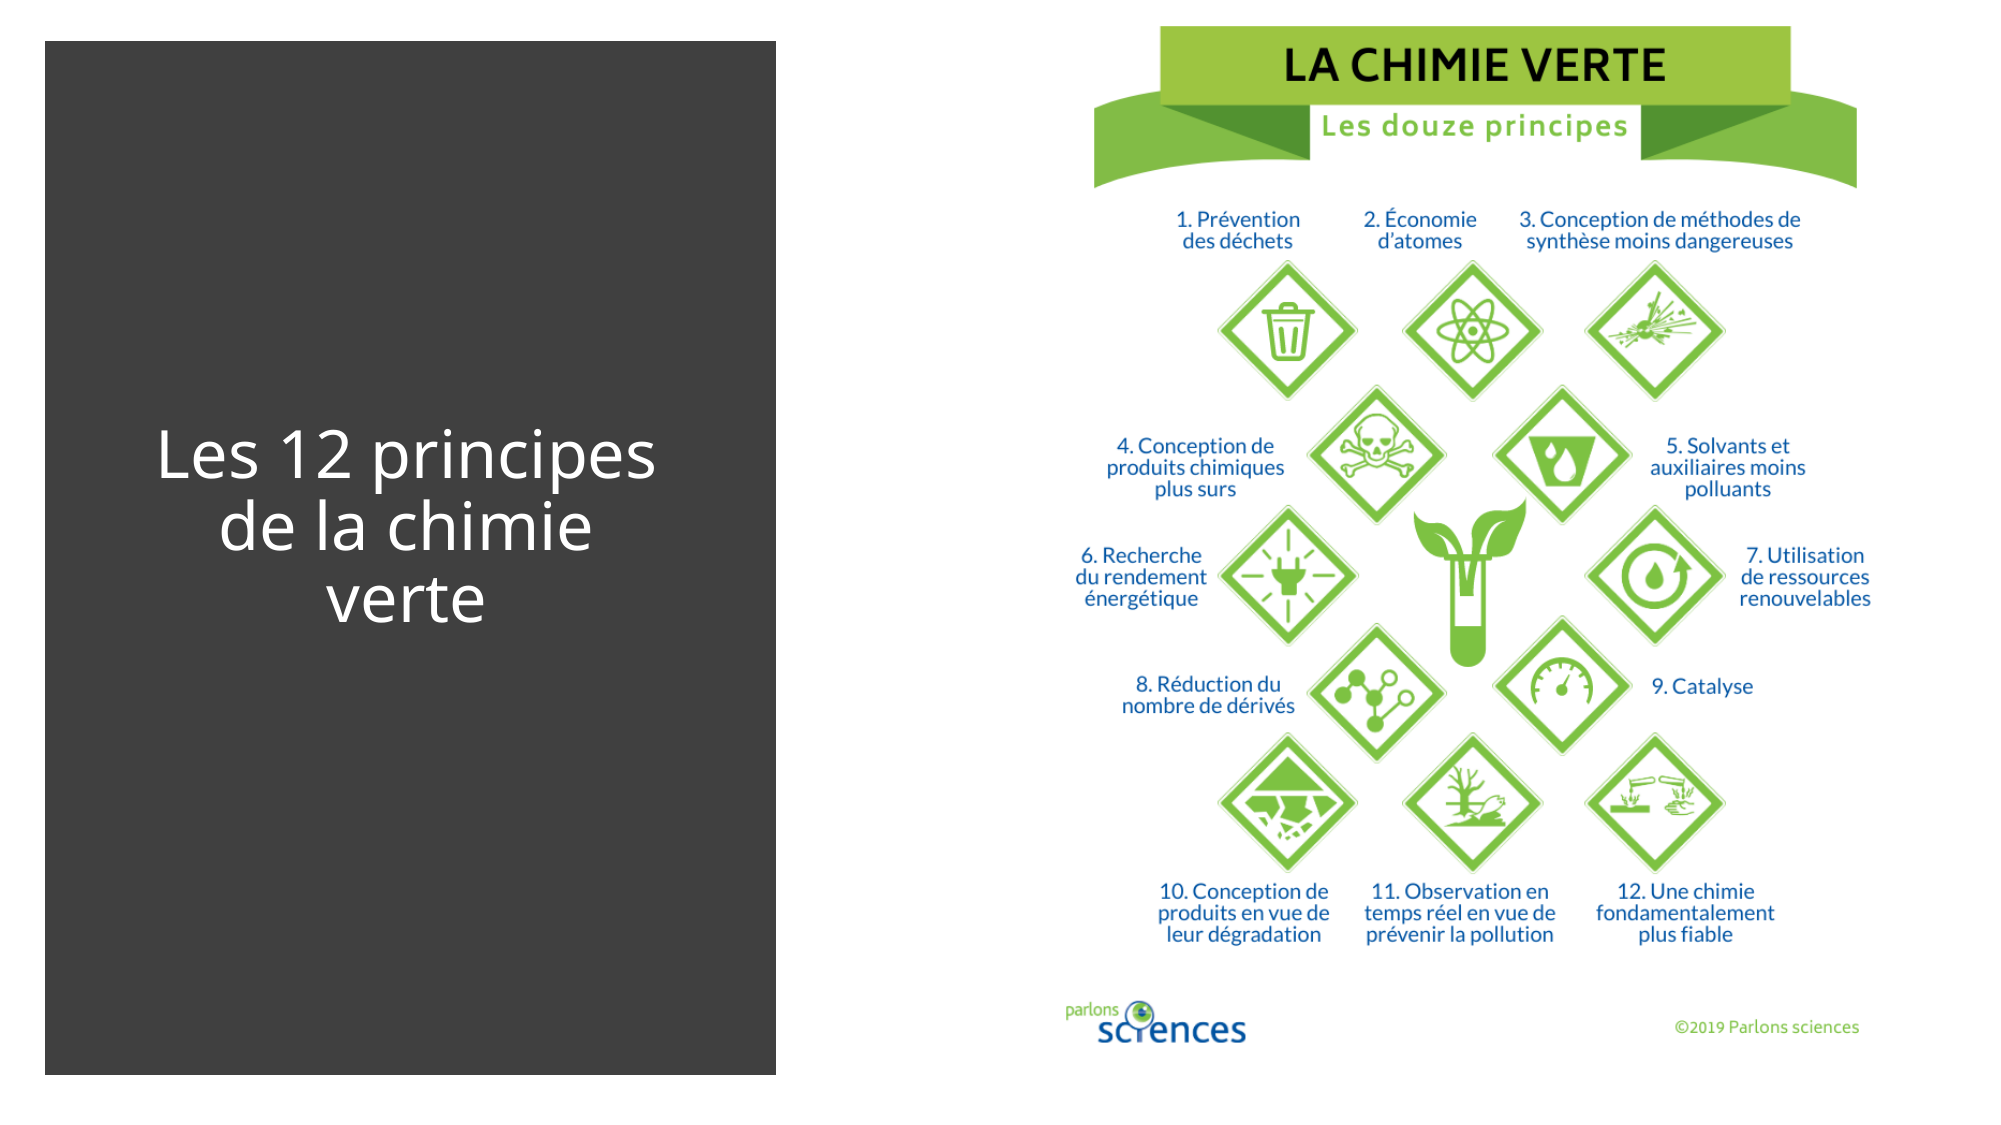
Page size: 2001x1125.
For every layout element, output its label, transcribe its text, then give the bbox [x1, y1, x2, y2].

title Les 12 principes de la chimie verte [121, 121, 693, 936]
picture [1046, 0, 1904, 1121]
text_box [55, 51, 766, 1065]
